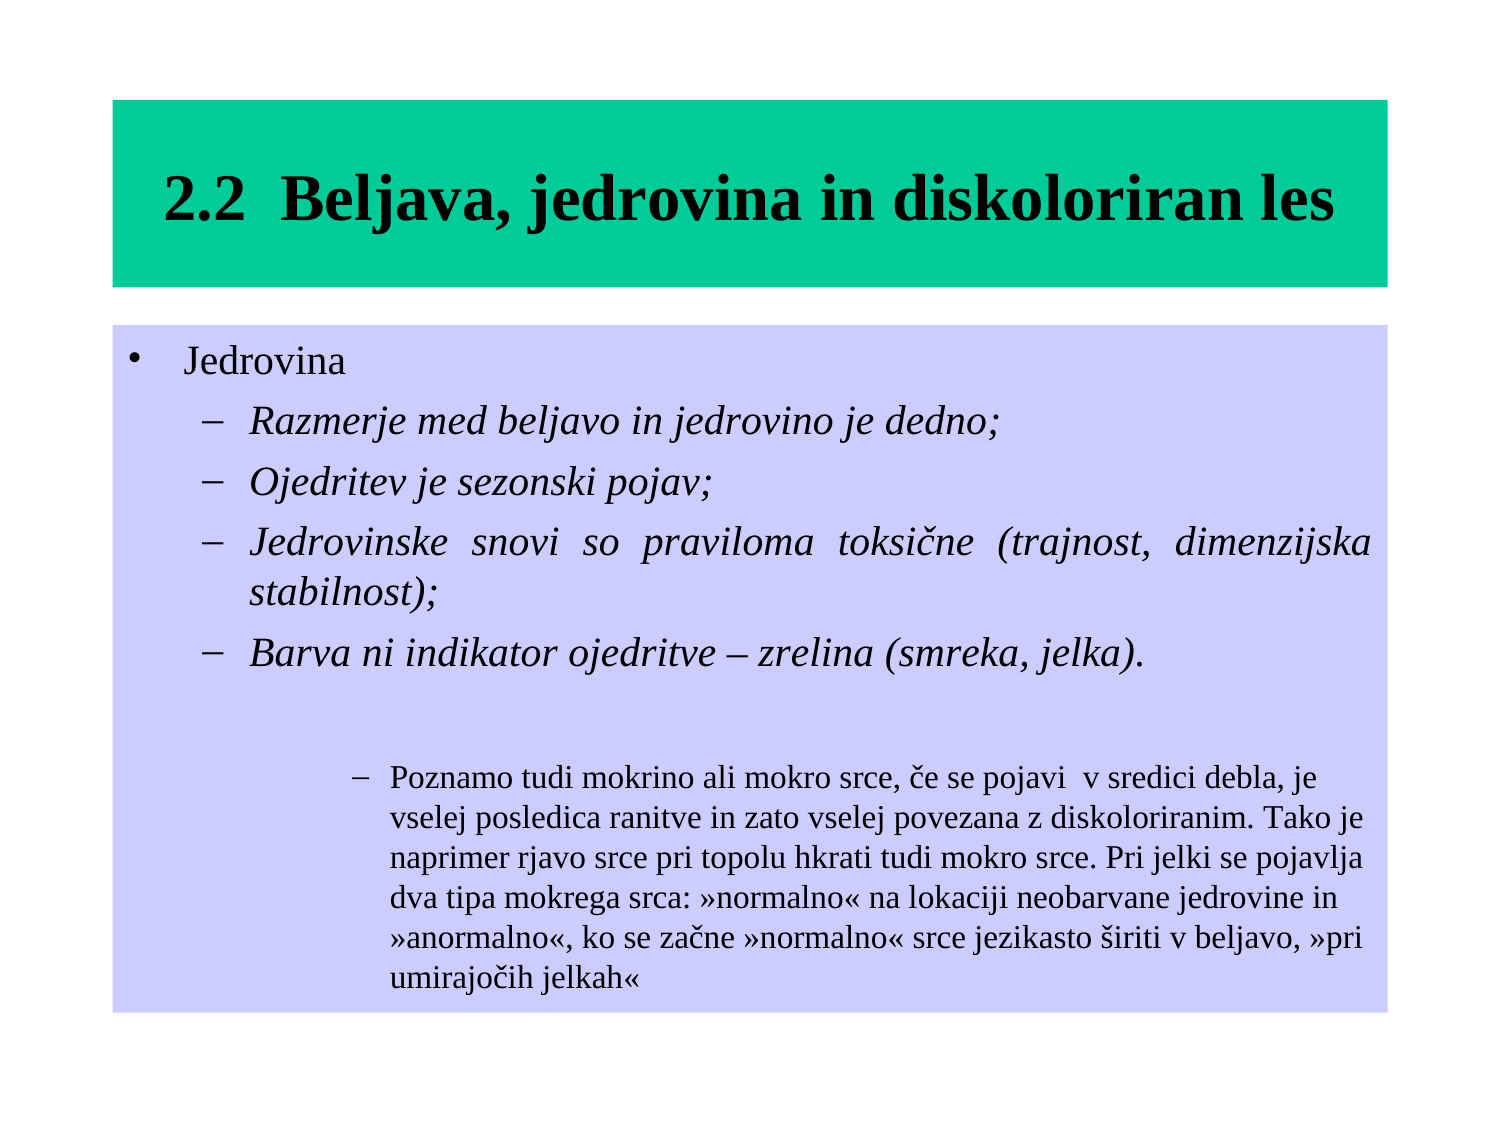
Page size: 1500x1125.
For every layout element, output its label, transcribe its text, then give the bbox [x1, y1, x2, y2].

list Jedrovina Razmerje med beljavo in jedrovino je dedno; Ojedritev je sezonski pojav; Jedrovinske snovi so praviloma toksične (trajnost, dimenzijska stabilnost); Barva ni indikator ojedritve – zrelina (smreka, jelka). Poznamo tudi mokrino ali mokro srce, če se pojavi v sredici debla, je vselej posledica ranitve in zato vselej povezana z diskoloriranim. Tako je naprimer rjavo srce pri topolu hkrati tudi mokro srce. Pri jelki se pojavlja dva tipa mokrega srca: »normalno« na lokaciji neobarvane jedrovine in »anormalno«, ko se začne »normalno« srce jezikasto širiti v beljavo, »pri umirajočih jelkah« [112, 324, 1388, 1013]
title 2.2 Beljava, jedrovina in diskoloriran les [112, 99, 1388, 288]
